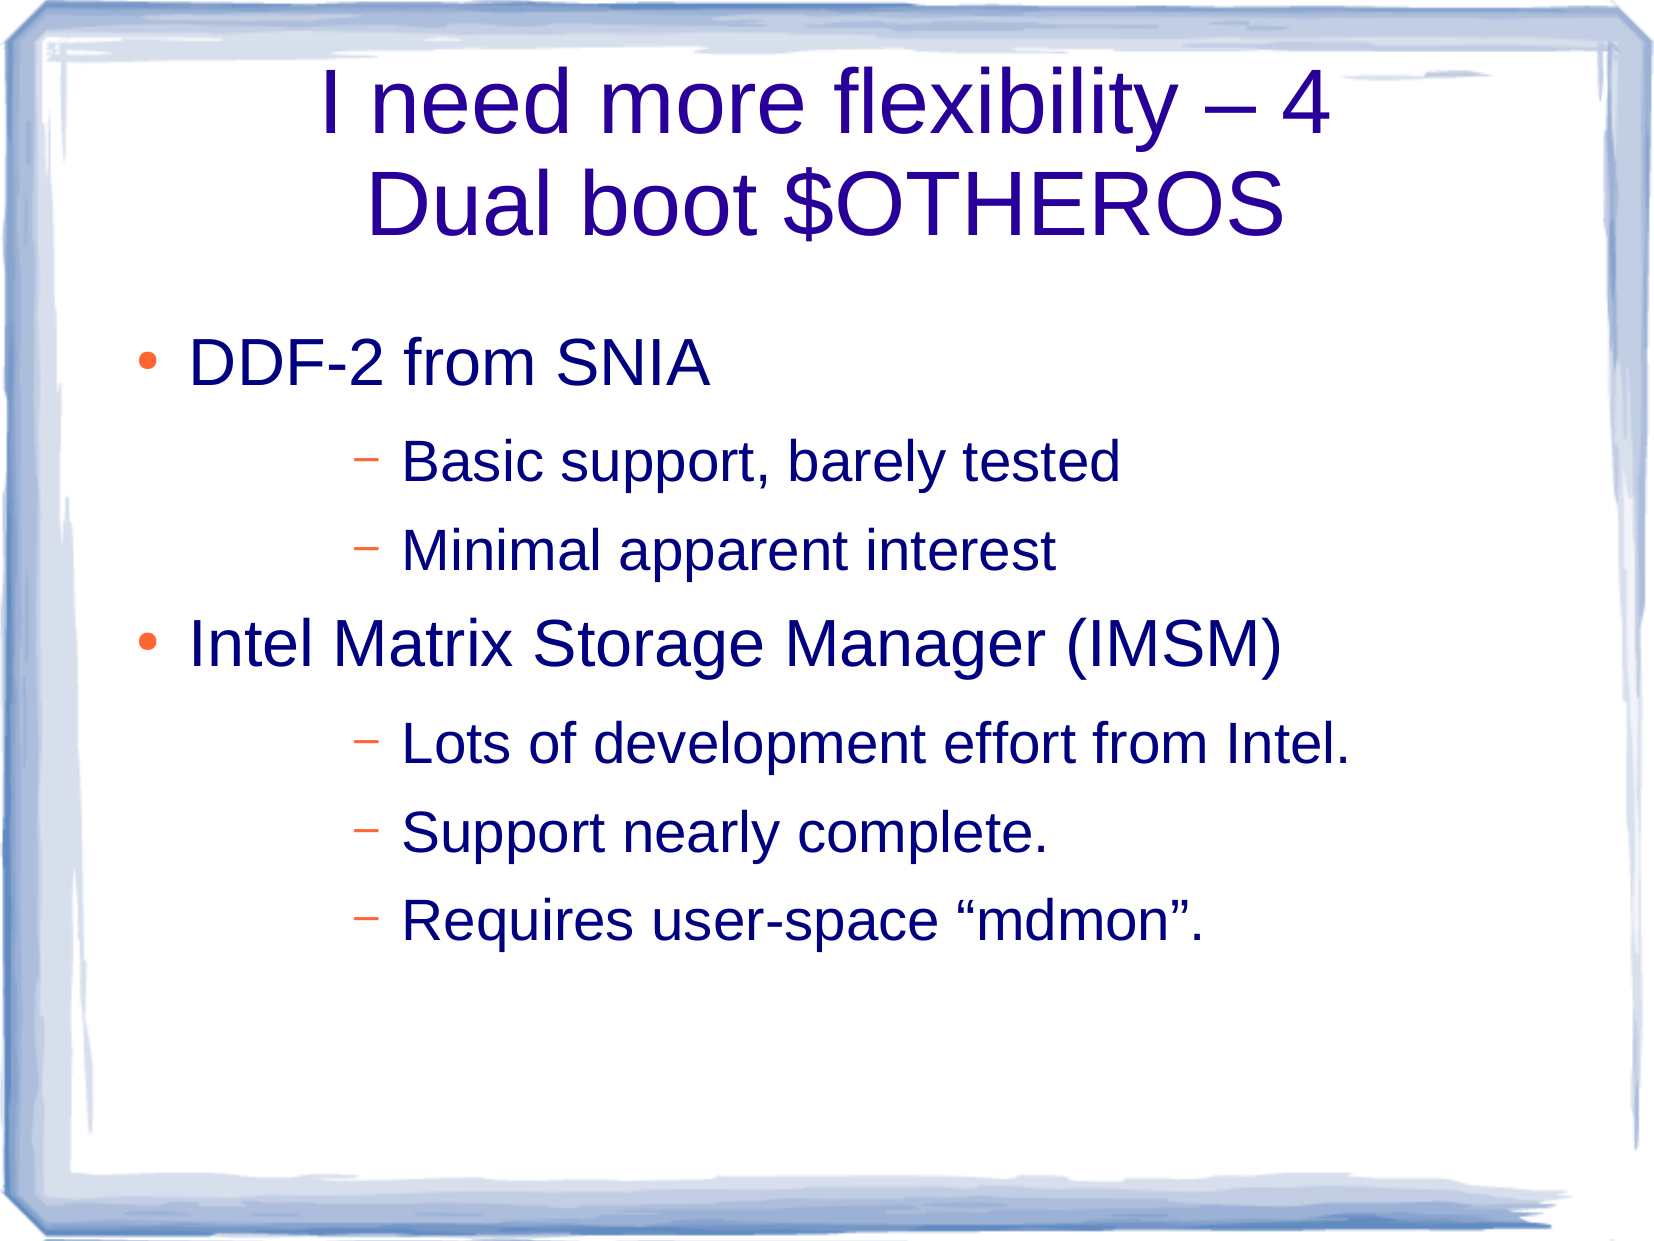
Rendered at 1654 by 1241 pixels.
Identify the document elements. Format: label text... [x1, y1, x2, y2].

list DDF-2 from SNIA Basic support, barely tested Minimal apparent interest Intel Matrix Storage Manager (IMSM) Lots of development effort from Intel. Support nearly complete. Requires user-space “mdmon”. [118, 324, 1571, 1045]
picture [0, 0, 1654, 1241]
title I need more flexibility – 4 Dual boot $OTHEROS [82, 49, 1571, 257]
